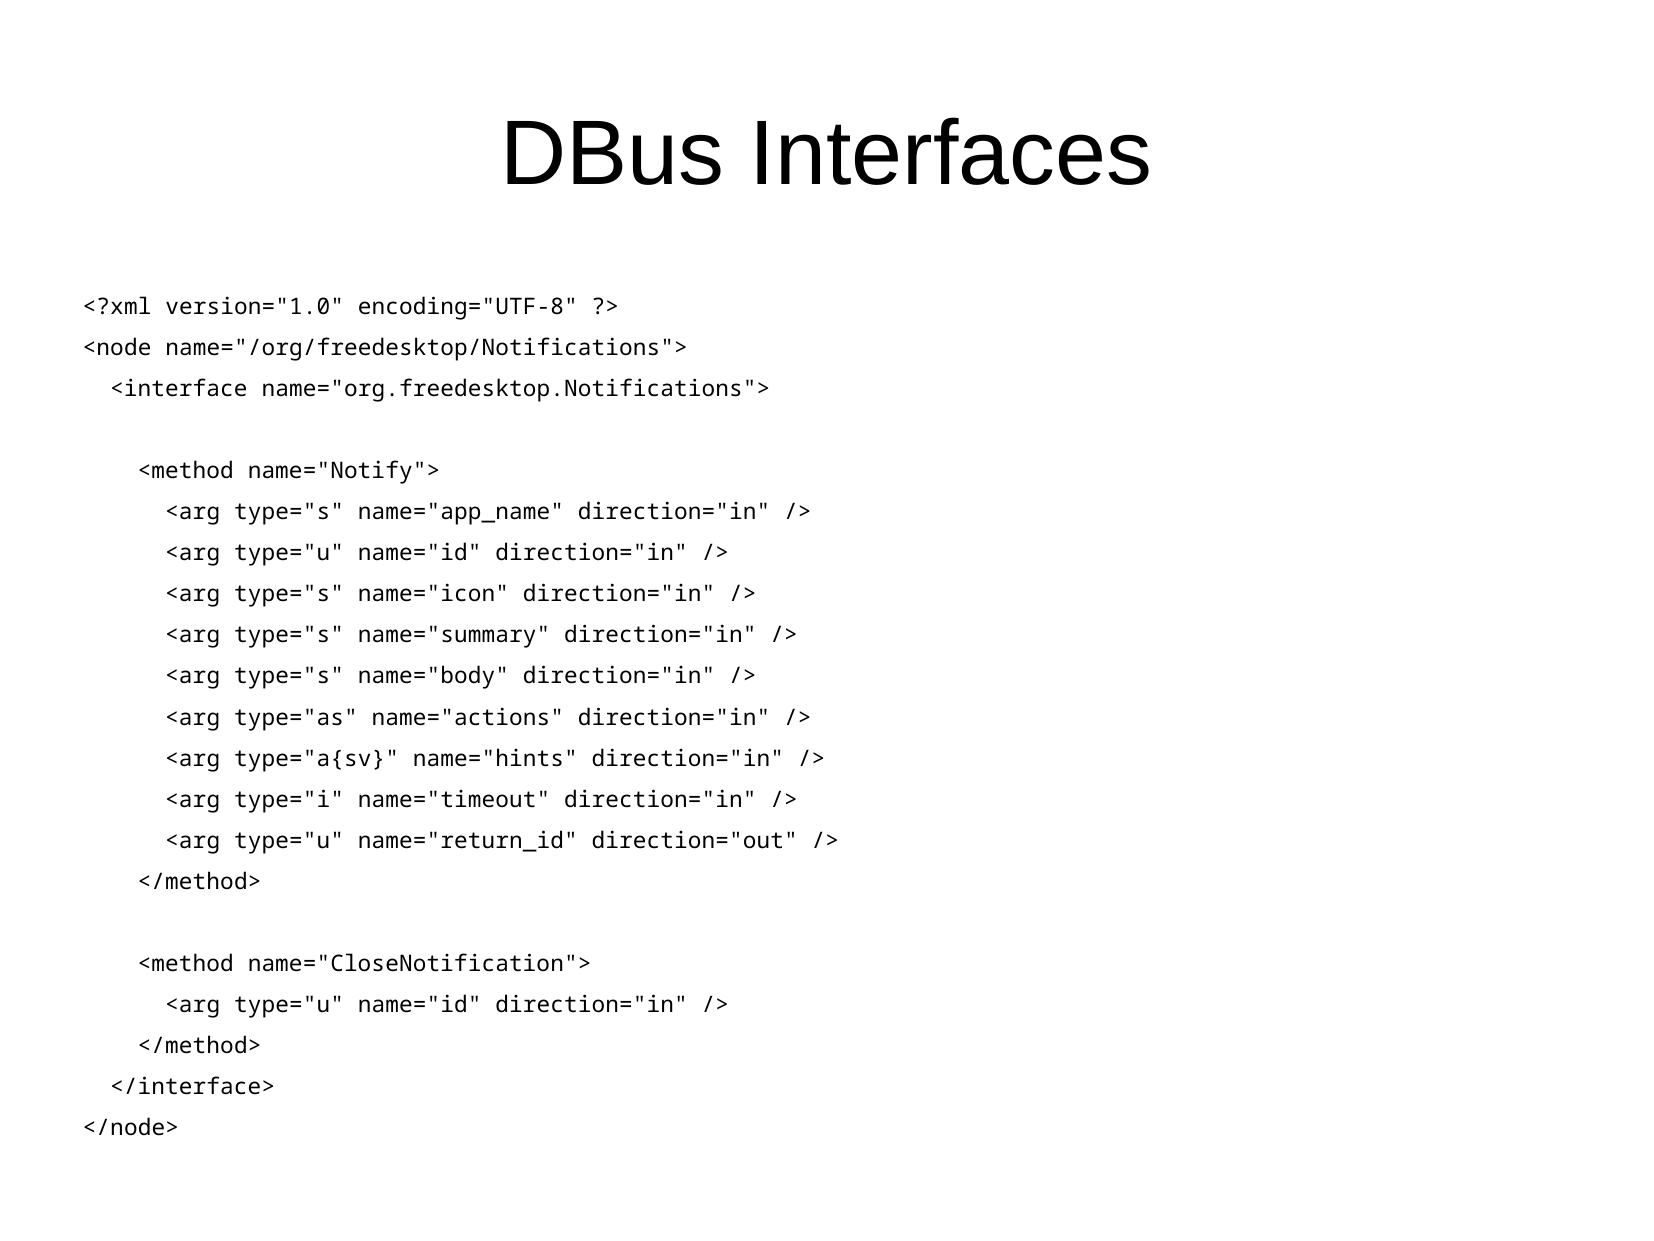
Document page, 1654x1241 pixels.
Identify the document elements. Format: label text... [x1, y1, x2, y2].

list <?xml version="1.0" encoding="UTF-8" ?> <node name="/org/freedesktop/Notifications"> <interface name="org.freedesktop.Notifications"> <method name="Notify"> <arg type="s" name="app_name" direction="in" /> <arg type="u" name="id" direction="in" /> <arg type="s" name="icon" direction="in" /> <arg type="s" name="summary" direction="in" /> <arg type="s" name="body" direction="in" /> <arg type="as" name="actions" direction="in" /> <arg type="a{sv}" name="hints" direction="in" /> <arg type="i" name="timeout" direction="in" /> <arg type="u" name="return_id" direction="out" /> </method> <method name="CloseNotification"> <arg type="u" name="id" direction="in" /> </method> </interface> </node> [82, 290, 1571, 1156]
title DBus Interfaces [82, 49, 1571, 257]
